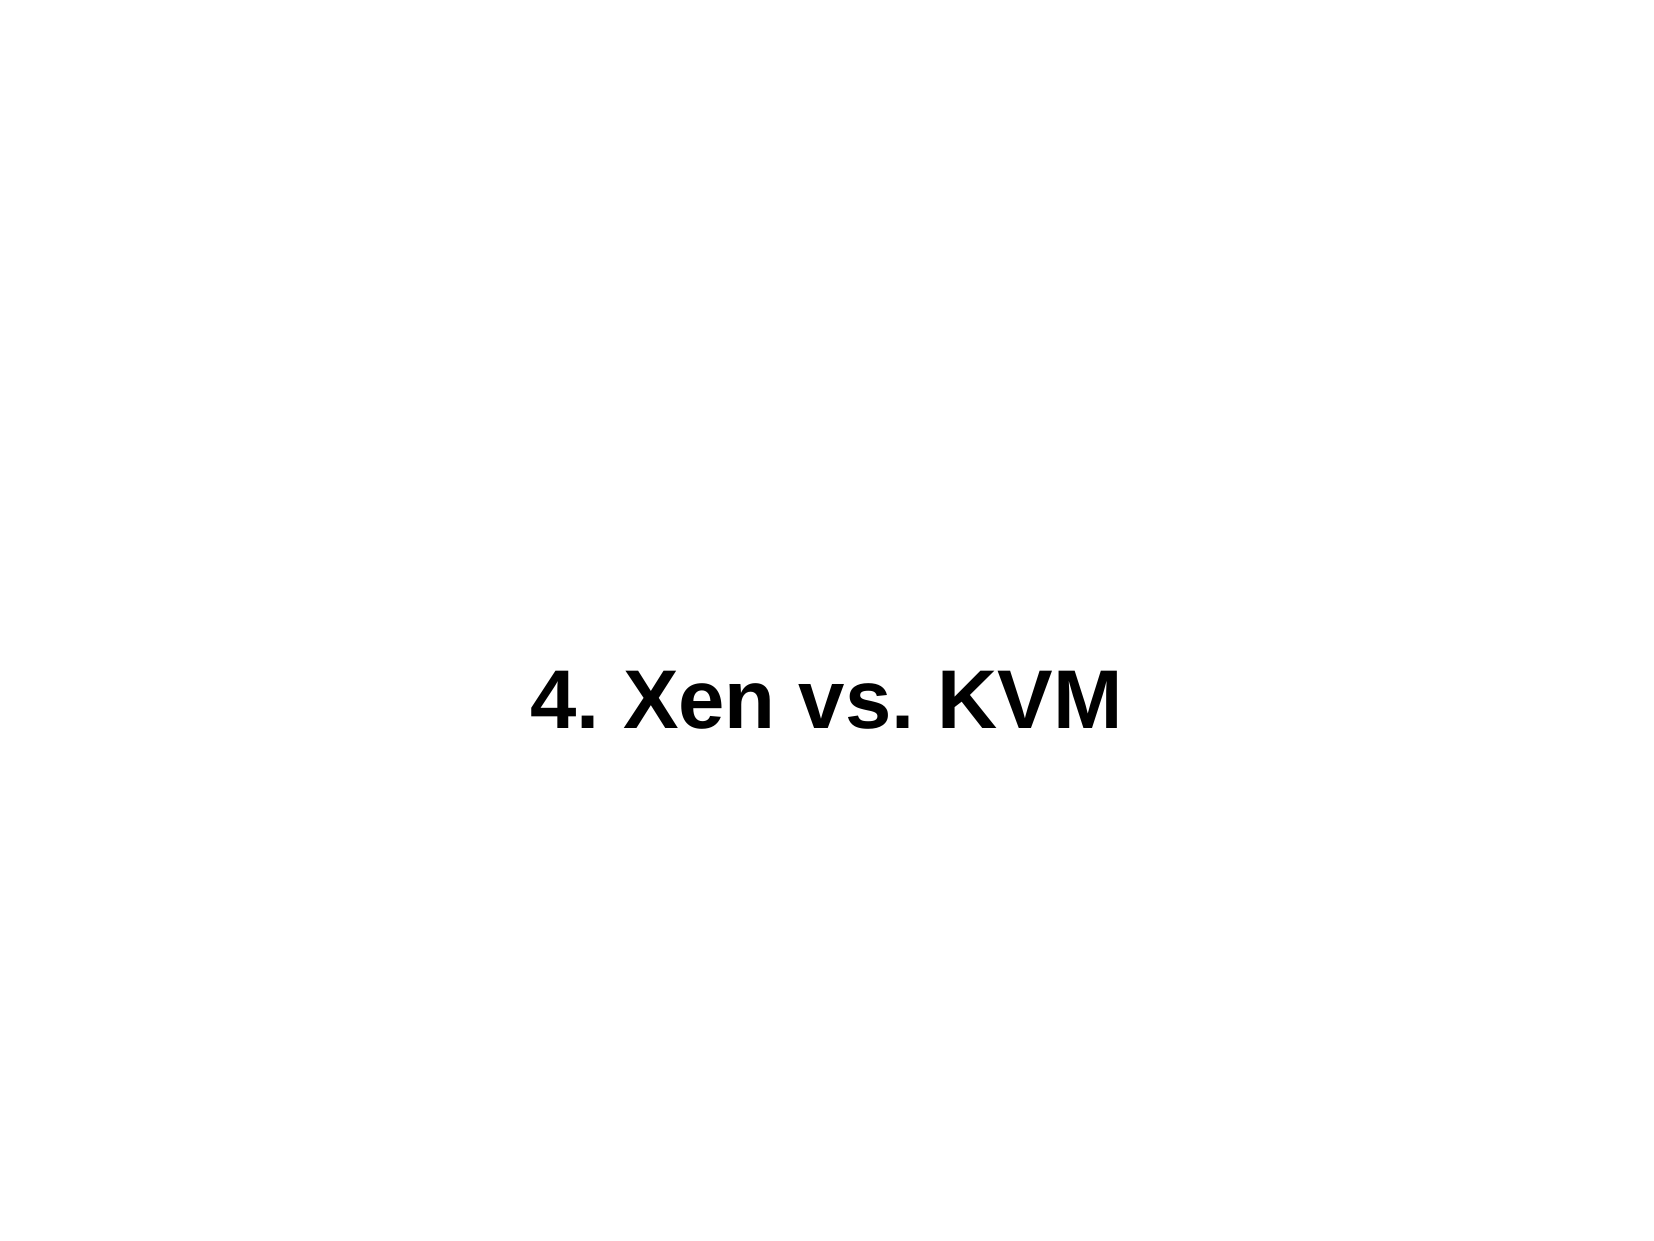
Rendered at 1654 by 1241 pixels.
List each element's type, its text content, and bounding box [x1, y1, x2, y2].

subtitle 4. Xen vs. KVM [82, 297, 1571, 1102]
